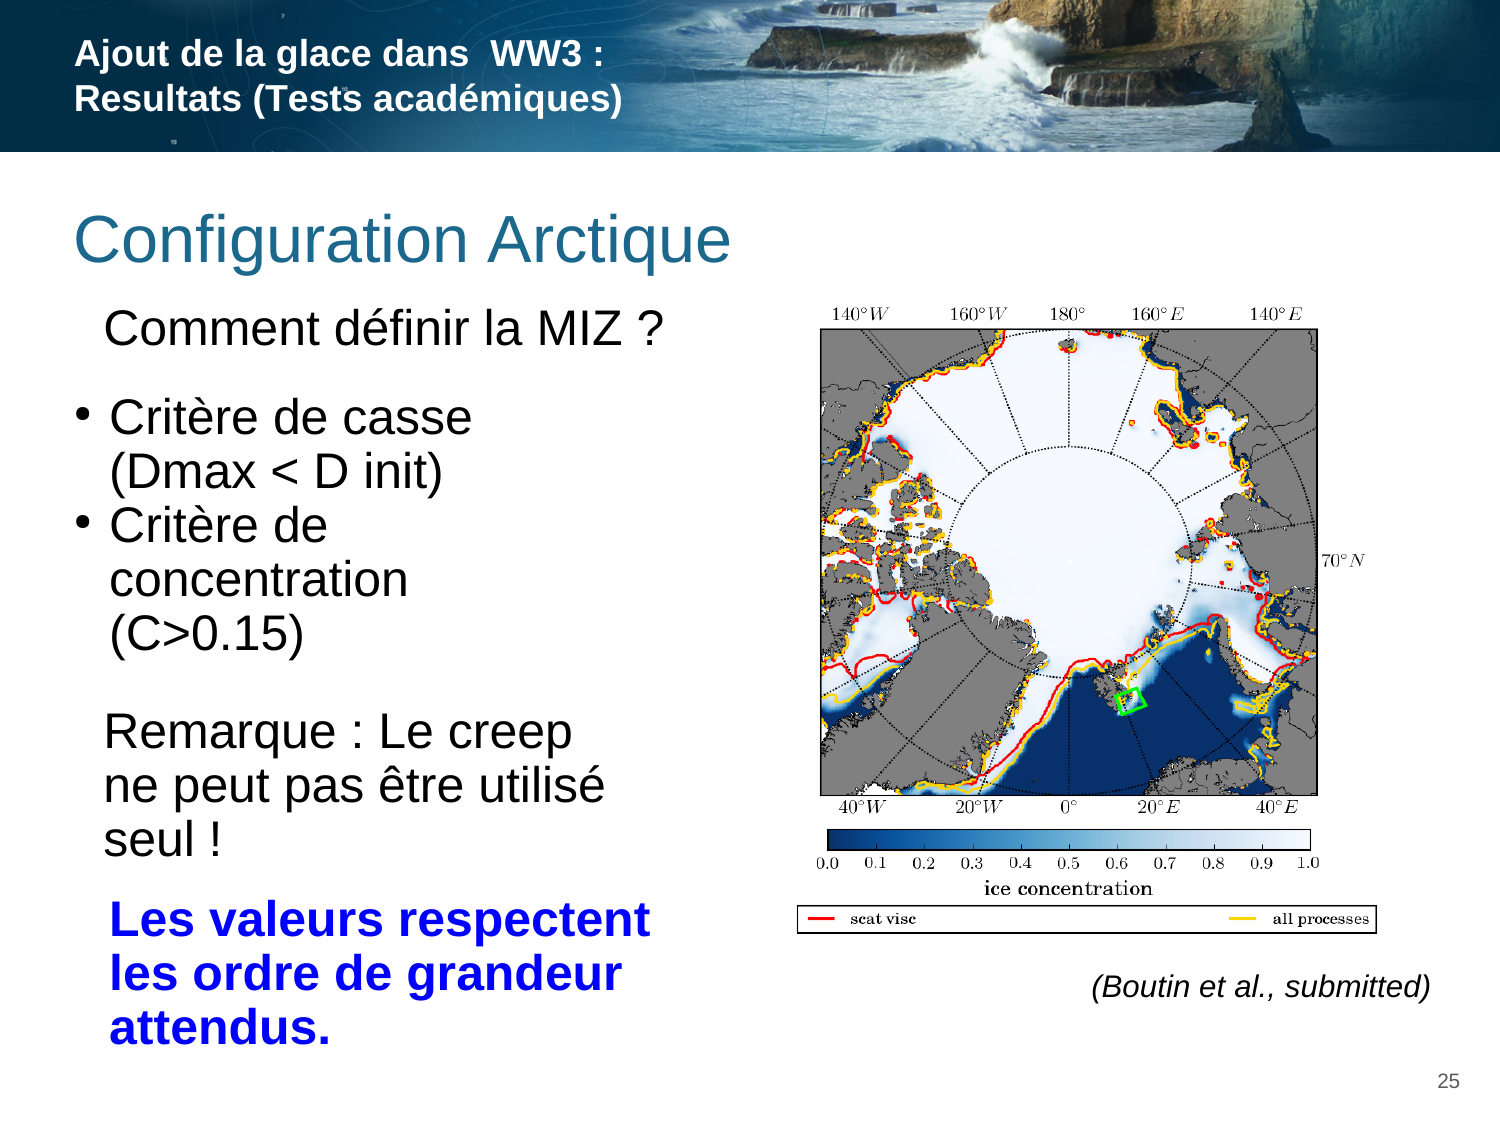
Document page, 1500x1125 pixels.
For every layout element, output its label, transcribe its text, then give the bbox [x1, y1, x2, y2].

text_box Les valeurs respectent les ordre de grandeur attendus. [59, 885, 709, 1069]
text_box Remarque : Le creep ne peut pas être utilisé seul ! [88, 697, 650, 881]
picture [0, 0, 1500, 152]
title Configuration Arctique [59, 147, 1244, 323]
picture [785, 295, 1388, 975]
text_box (Boutin et al., submitted) [1076, 963, 1447, 1016]
text_box Critère de casse (Dmax < D init) Critère de concentration (C>0.15) [59, 383, 621, 675]
title Ajout de la glace dans WW3 : Resultats (Tests académiques) [59, 21, 798, 127]
text_box Comment définir la MIZ ? [88, 295, 709, 371]
